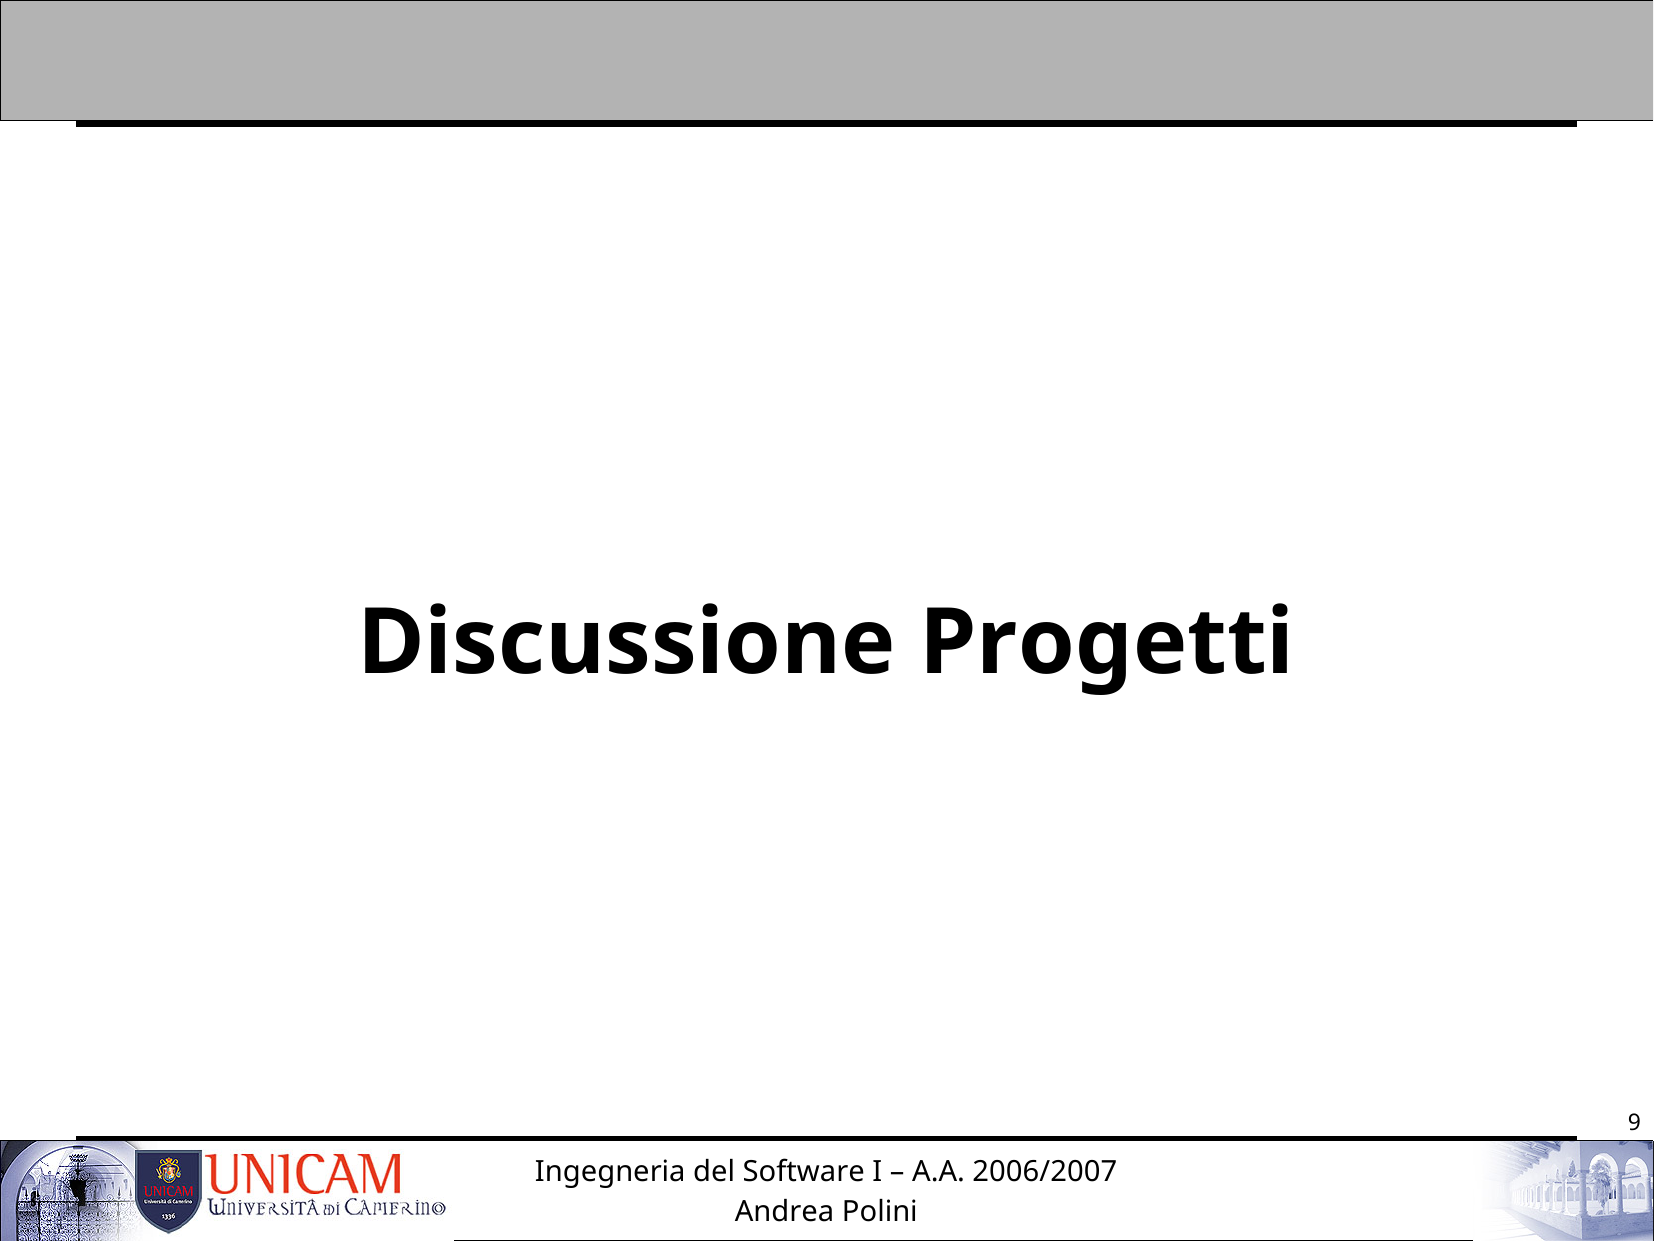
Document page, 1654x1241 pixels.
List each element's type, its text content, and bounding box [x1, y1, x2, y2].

title [0, 0, 1653, 121]
picture [1473, 1141, 1654, 1241]
picture [0, 1141, 454, 1241]
list Discussione Progetti [76, 135, 1577, 685]
